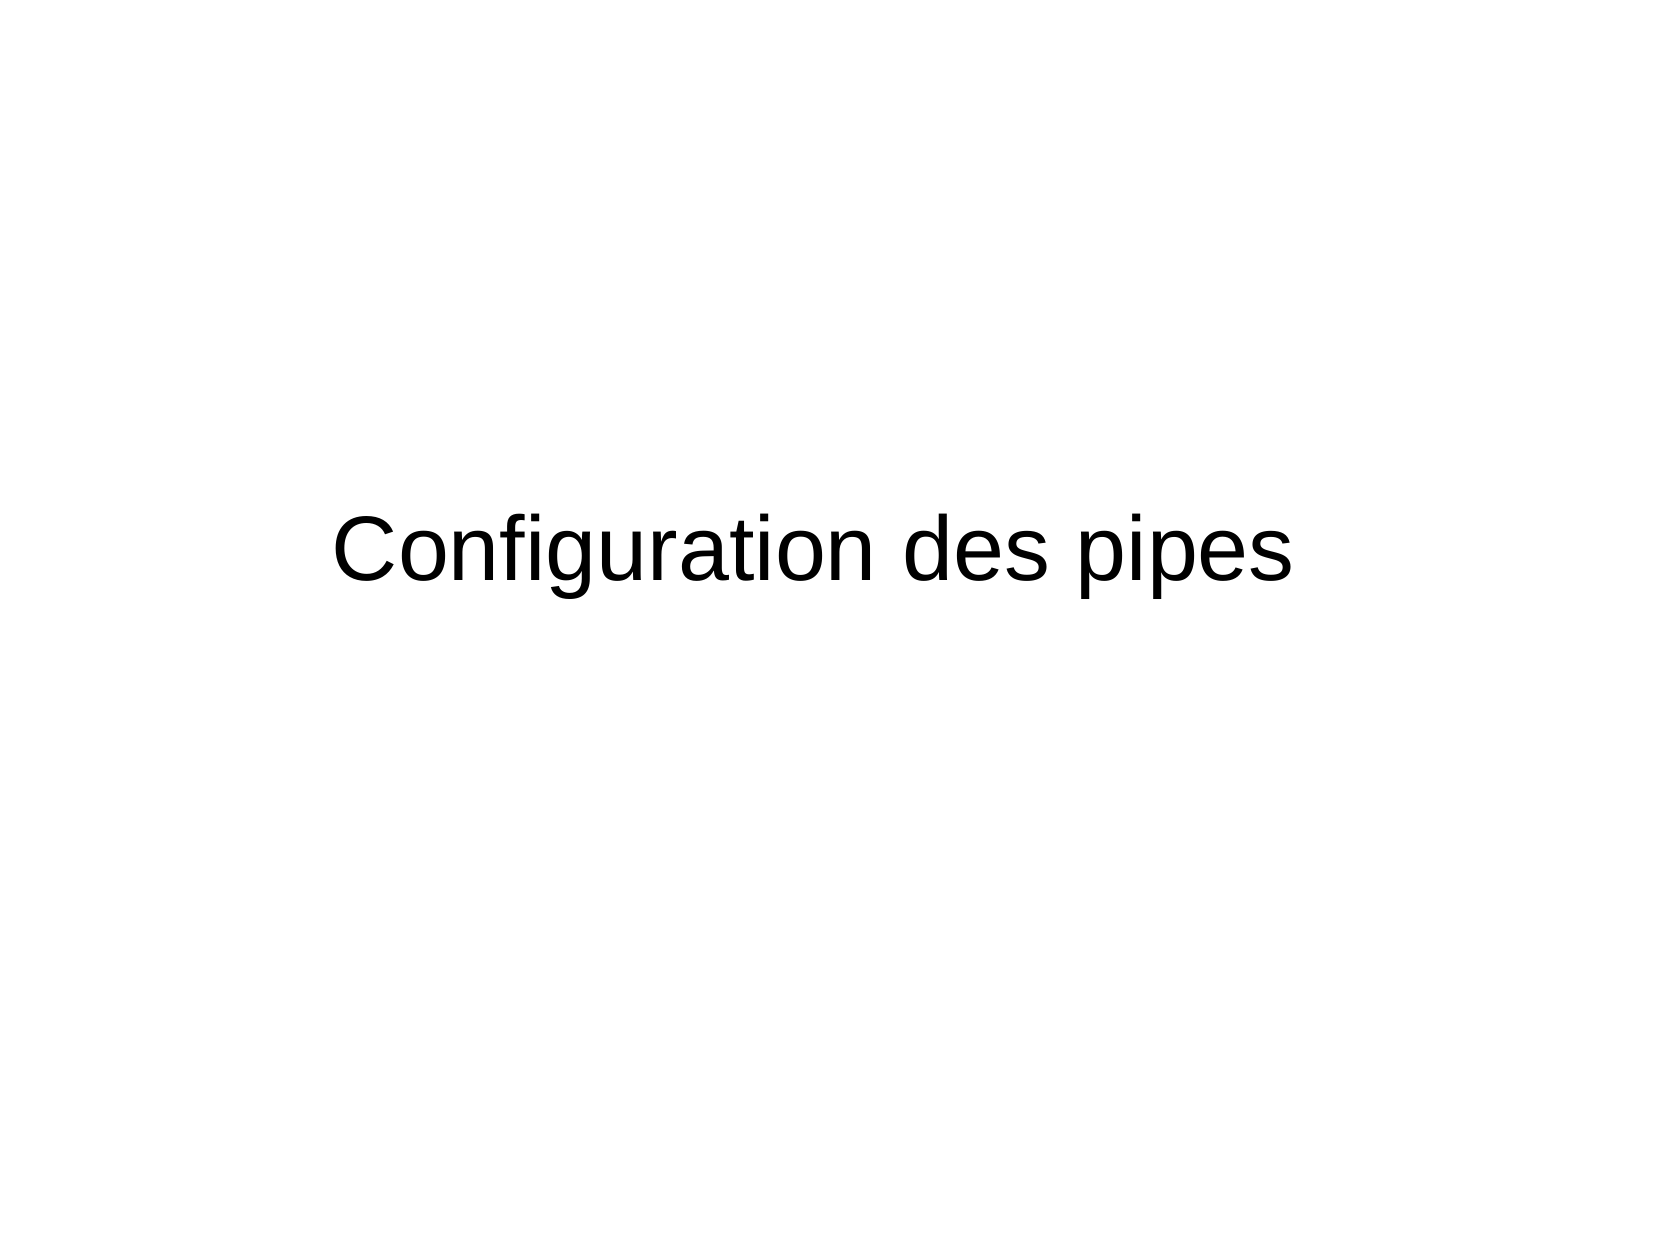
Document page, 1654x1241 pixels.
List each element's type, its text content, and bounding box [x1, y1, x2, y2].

title Configuration des pipes [82, 445, 1571, 653]
